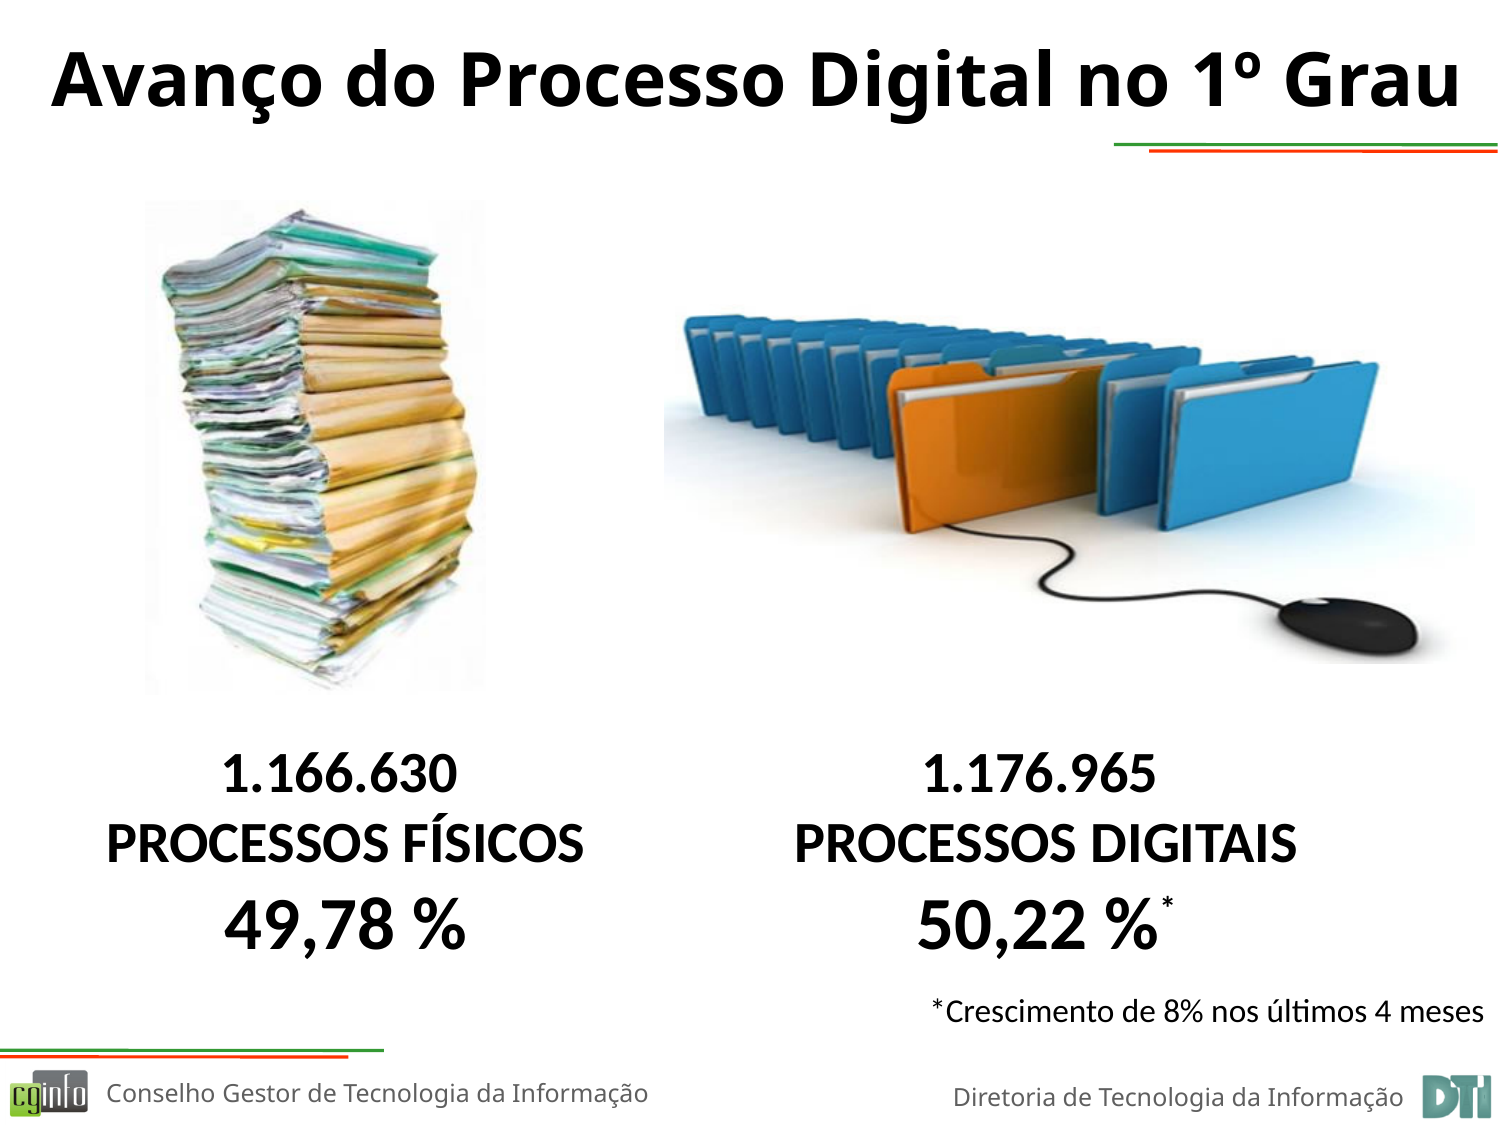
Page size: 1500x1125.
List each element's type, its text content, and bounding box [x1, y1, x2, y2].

text_box *Crescimento de 8% nos últimos 4 meses [881, 981, 1500, 1037]
list 1.166.630 PROCESSOS FÍSICOS 49,78 % [11, 734, 665, 986]
picture [1419, 1073, 1493, 1120]
picture [5, 1061, 92, 1125]
title Avanço do Processo Digital no 1º Grau [0, 19, 1480, 135]
text_box 1.176.965 PROCESSOS DIGITAIS 50,22 %* [711, 734, 1366, 970]
picture [145, 200, 486, 695]
picture [664, 304, 1475, 664]
